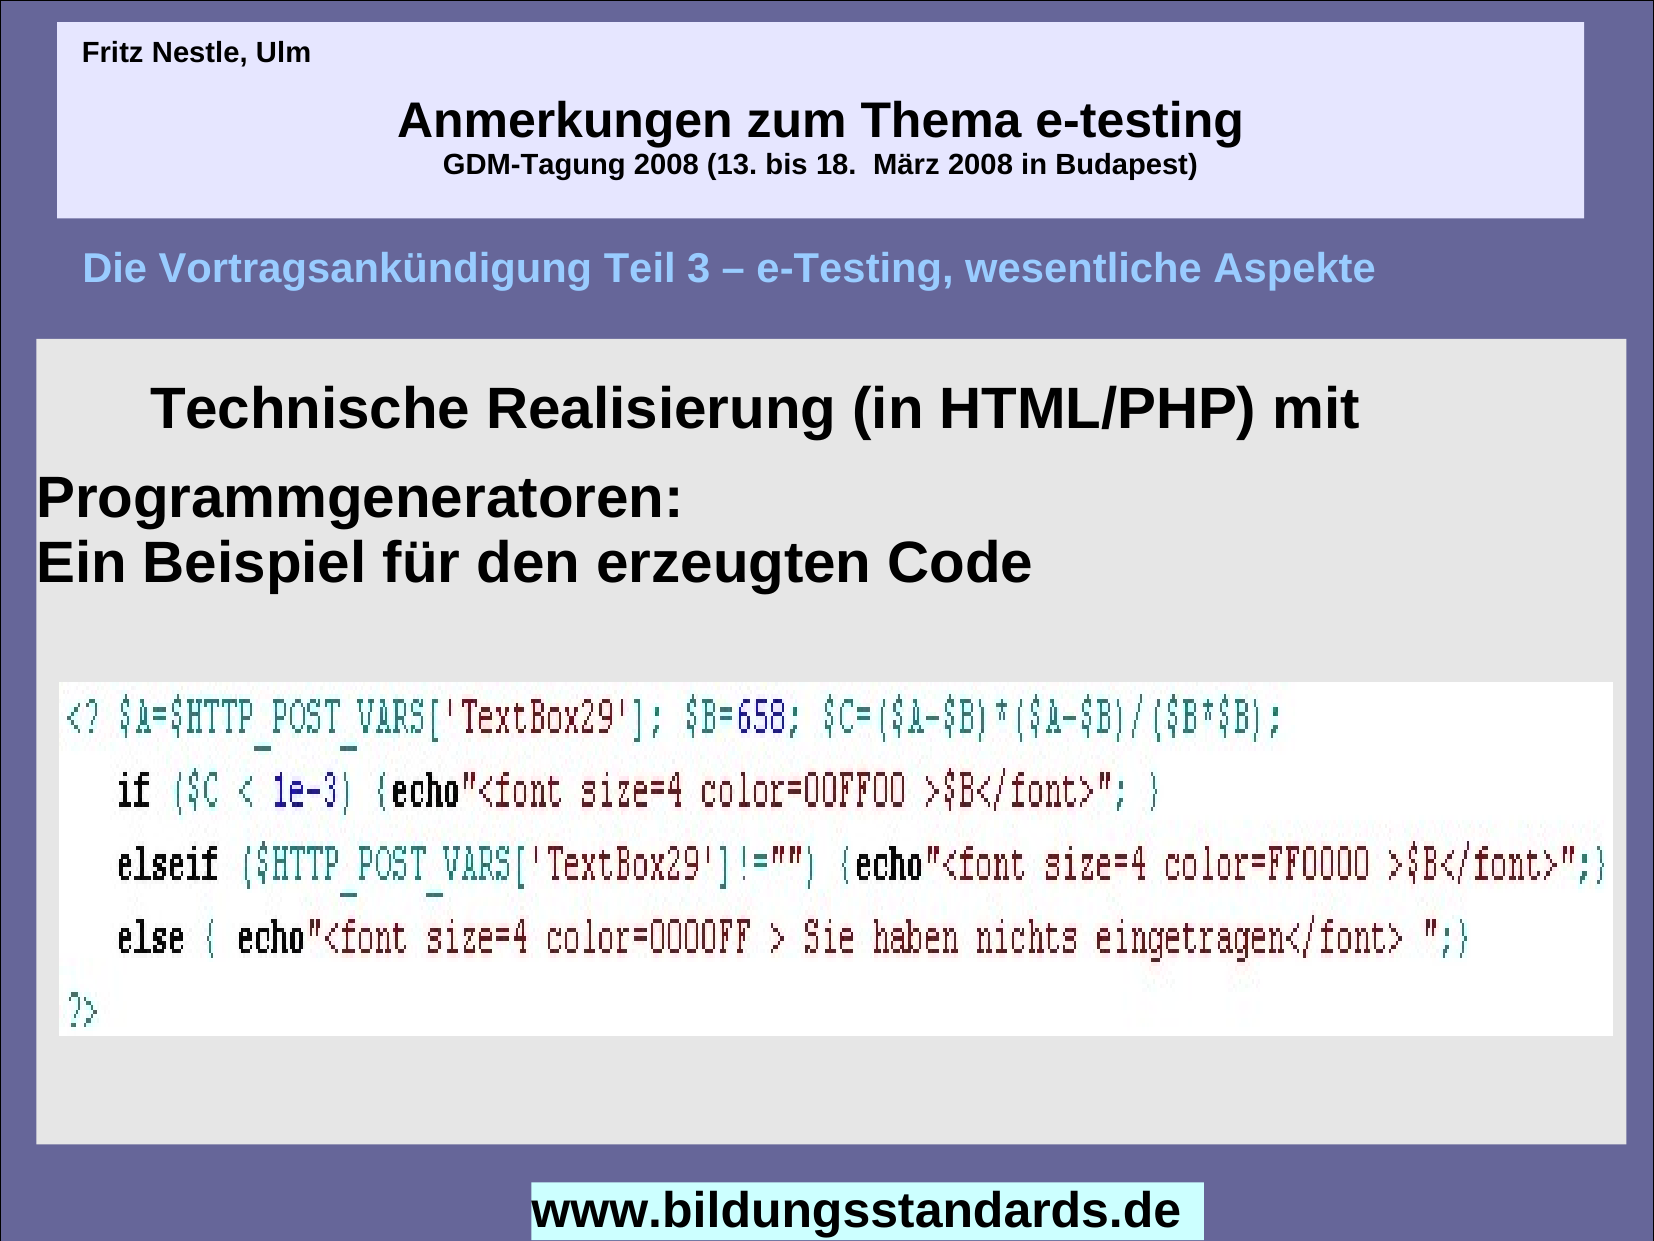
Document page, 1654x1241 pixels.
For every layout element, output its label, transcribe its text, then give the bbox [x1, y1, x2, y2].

picture [59, 682, 1613, 1036]
text_box Die Vortragsankündigung Teil 3 – e-Testing, wesentliche Aspekte [82, 244, 1423, 295]
text_box Fritz Nestle, Ulm Anmerkungen zum Thema e-testing GDM-Tagung 2008 (13. bis 18. März 2008 in Budapest) [57, 22, 1585, 219]
text_box Technische Realisierung (in HTML/PHP) mit Programmgeneratoren: Ein Beispiel für den erzeugten Code [36, 338, 1627, 1145]
text_box www.bildungsstandards.de [531, 1182, 1204, 1241]
text_box [0, 0, 1654, 1241]
